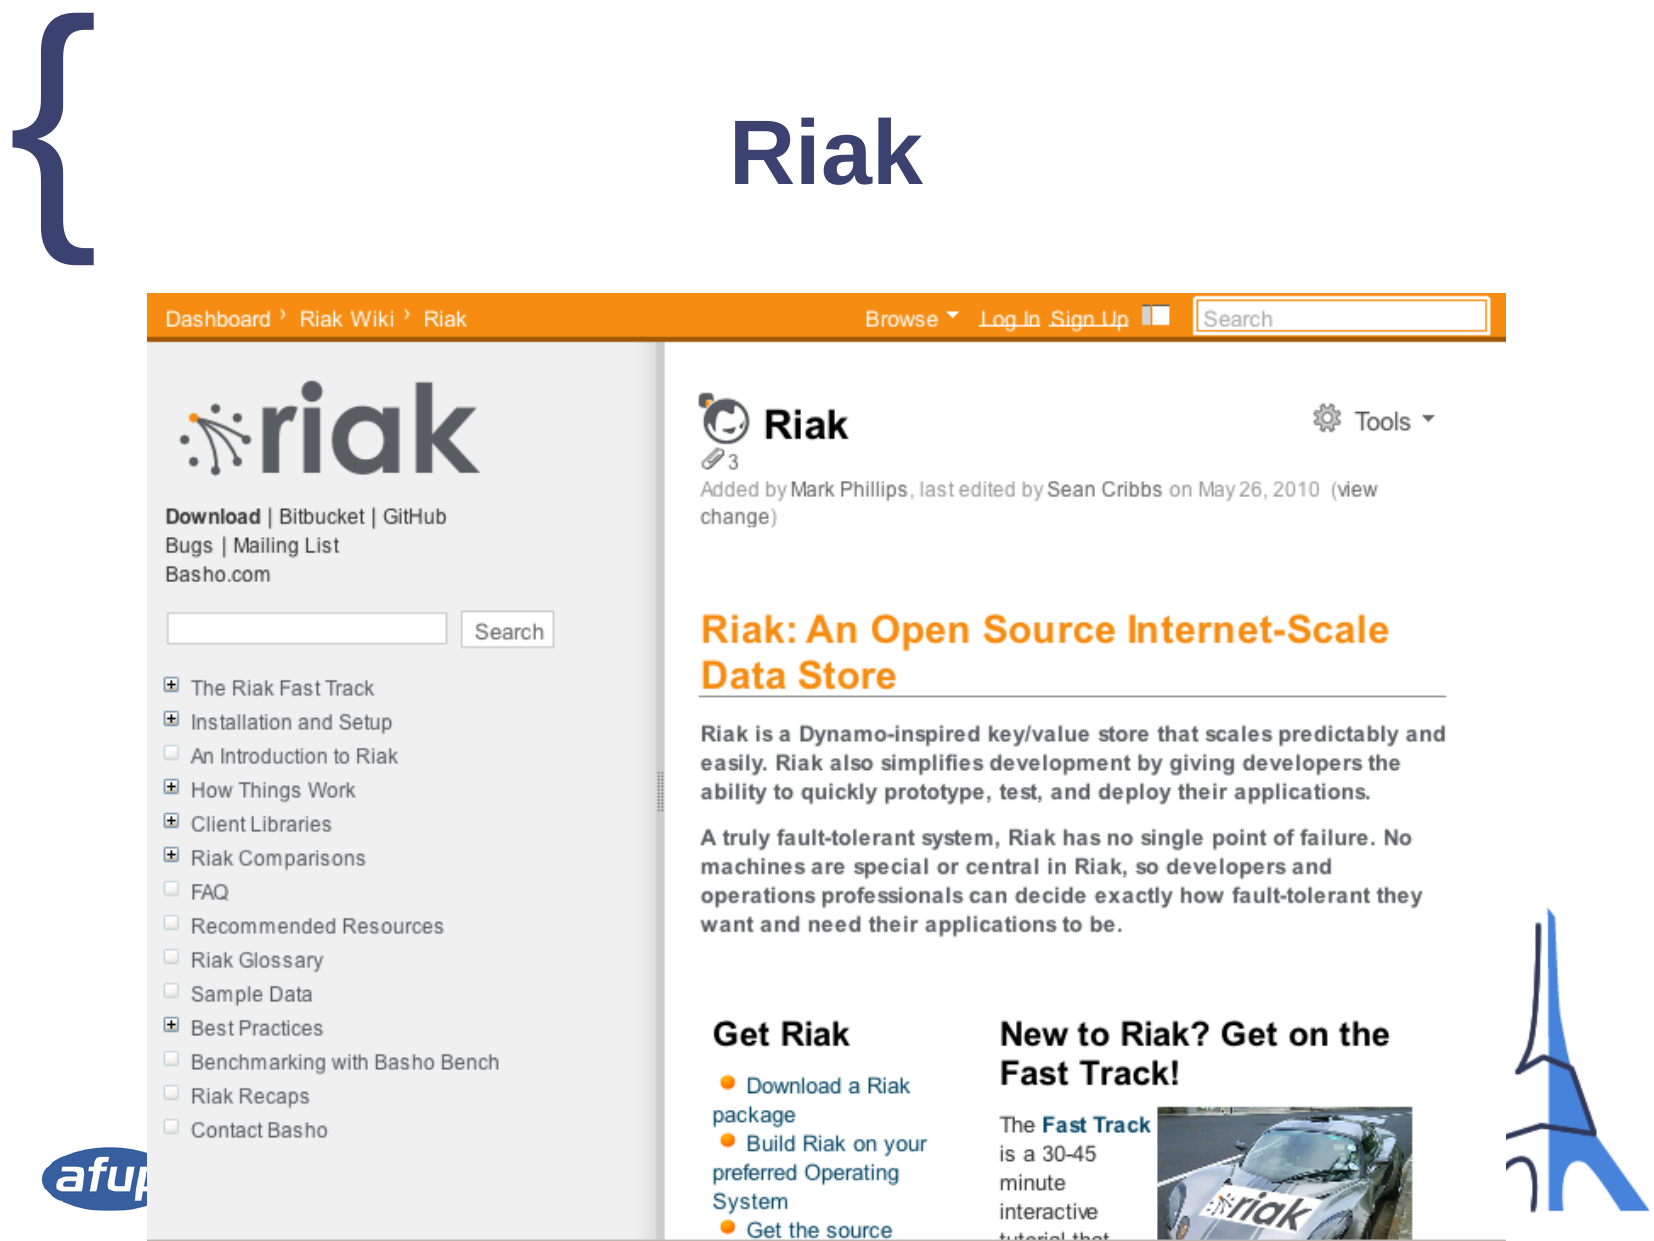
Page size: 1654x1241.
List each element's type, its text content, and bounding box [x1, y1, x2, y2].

picture [41, 293, 1650, 1241]
title Riak [82, 56, 1571, 250]
